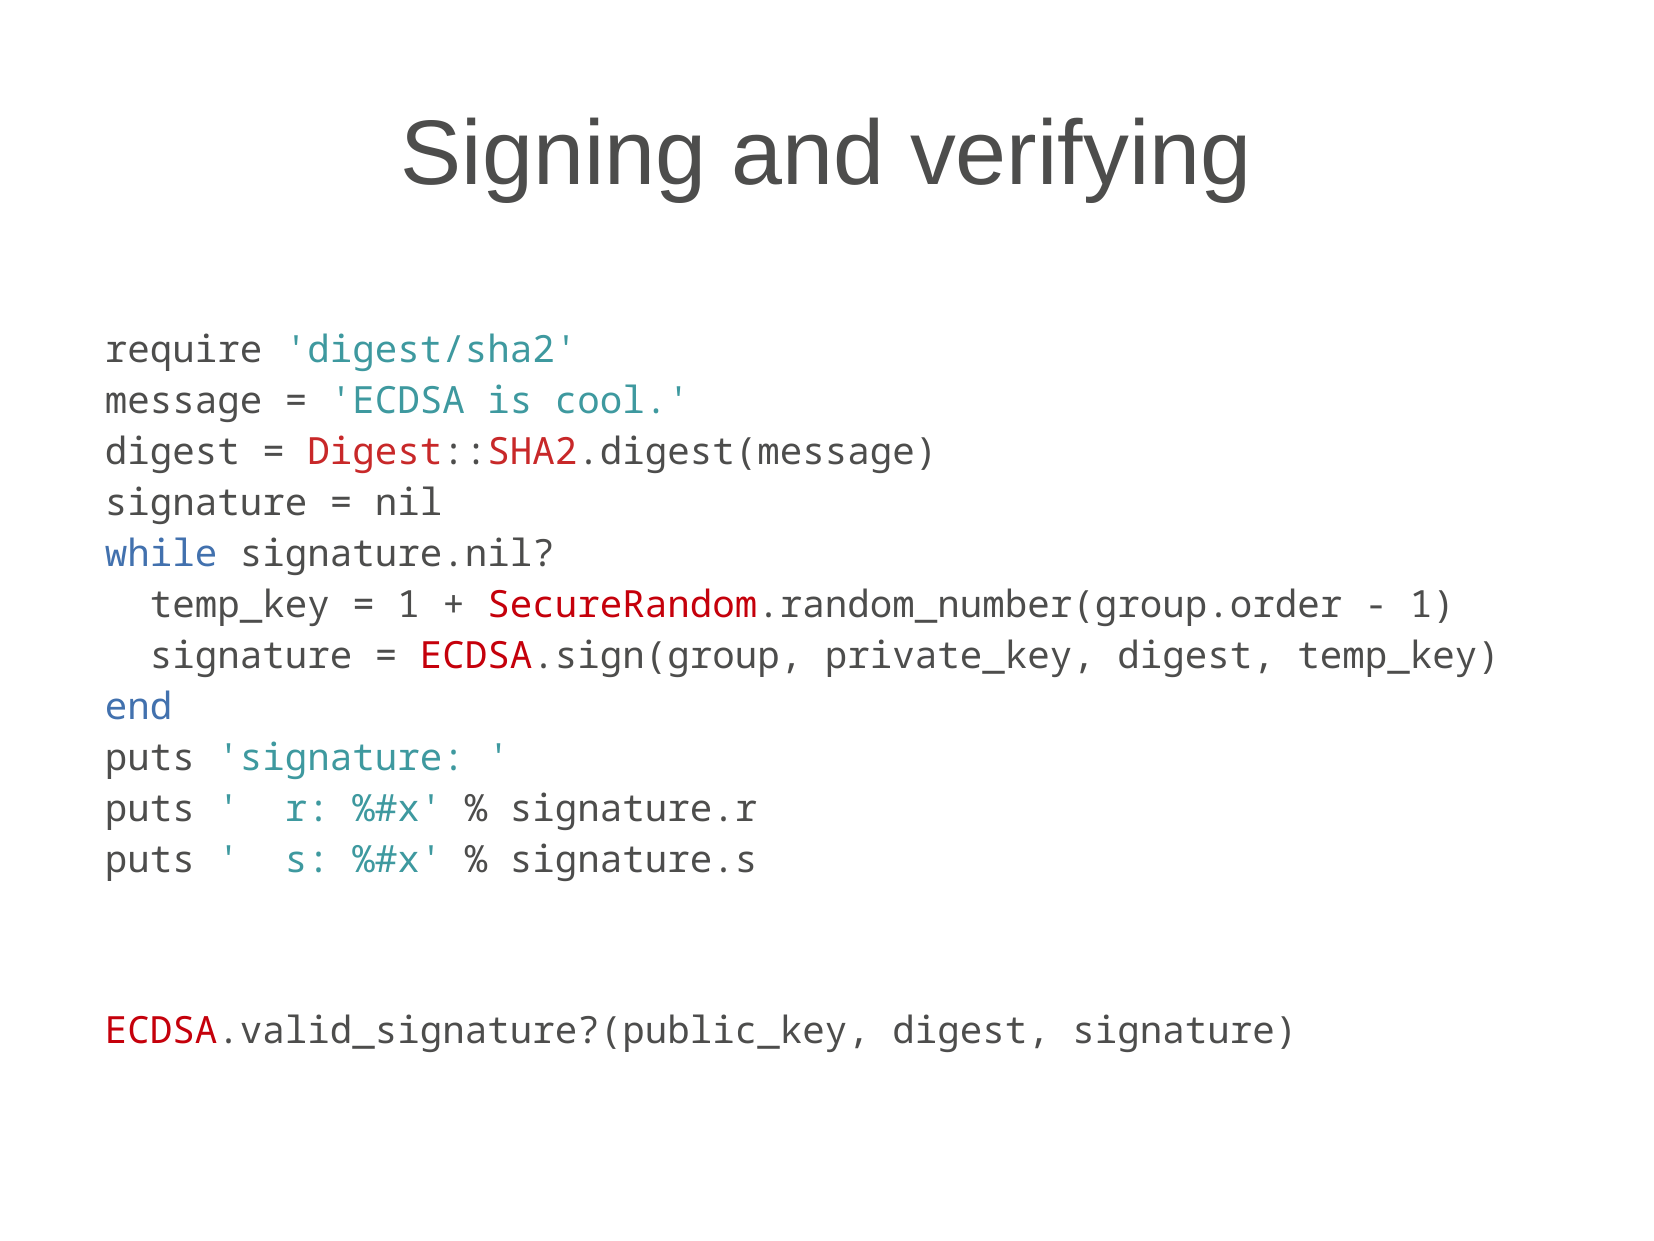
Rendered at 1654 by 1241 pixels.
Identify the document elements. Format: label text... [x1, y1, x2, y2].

text_box ECDSA.valid_signature?(public_key, digest, signature) [90, 996, 1491, 1096]
title Signing and verifying [82, 49, 1571, 257]
text_box require 'digest/sha2' message = 'ECDSA is cool.' digest = Digest::SHA2.digest(message) signature = nil while signature.nil? temp_key = 1 + SecureRandom.random_number(group.order - 1) signature = ECDSA.sign(group, private_key, digest, temp_key) end puts 'signature: ' puts ' r: %#x' % signature.r puts ' s: %#x' % signature.s [90, 315, 1591, 851]
